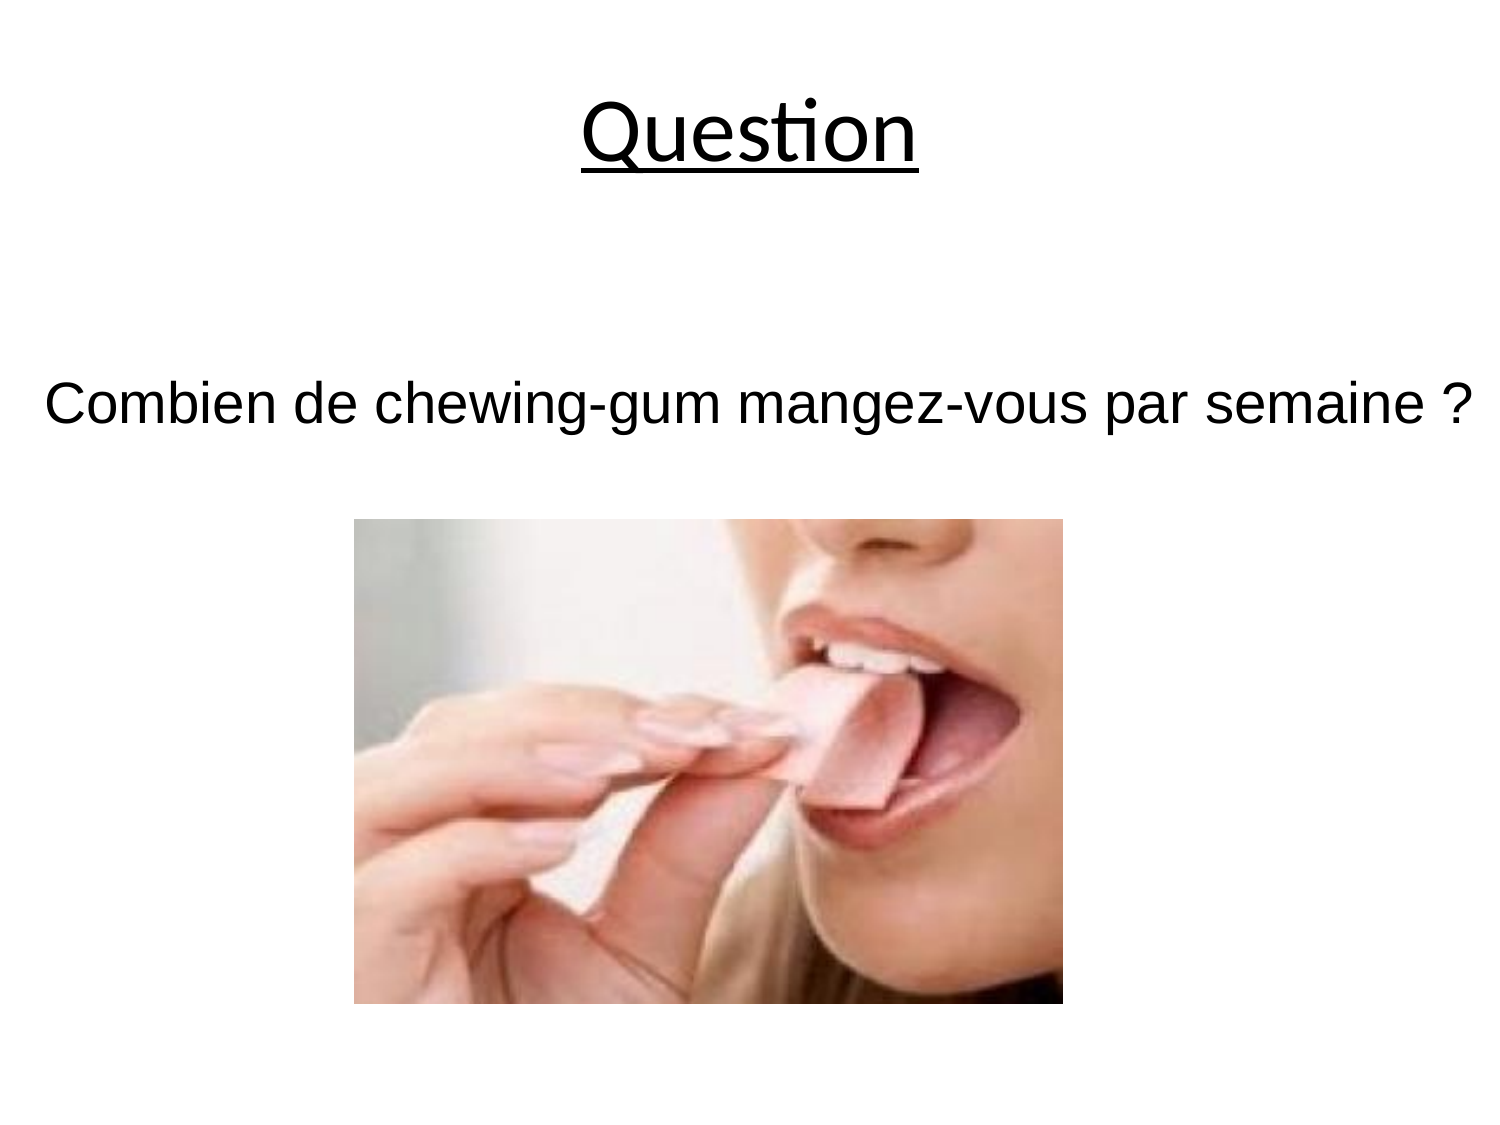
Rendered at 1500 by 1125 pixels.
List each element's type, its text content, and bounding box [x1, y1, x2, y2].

title Question [75, 45, 1425, 233]
text_box Combien de chewing-gum mangez-vous par semaine ? [29, 363, 1500, 443]
picture [354, 519, 1063, 1004]
